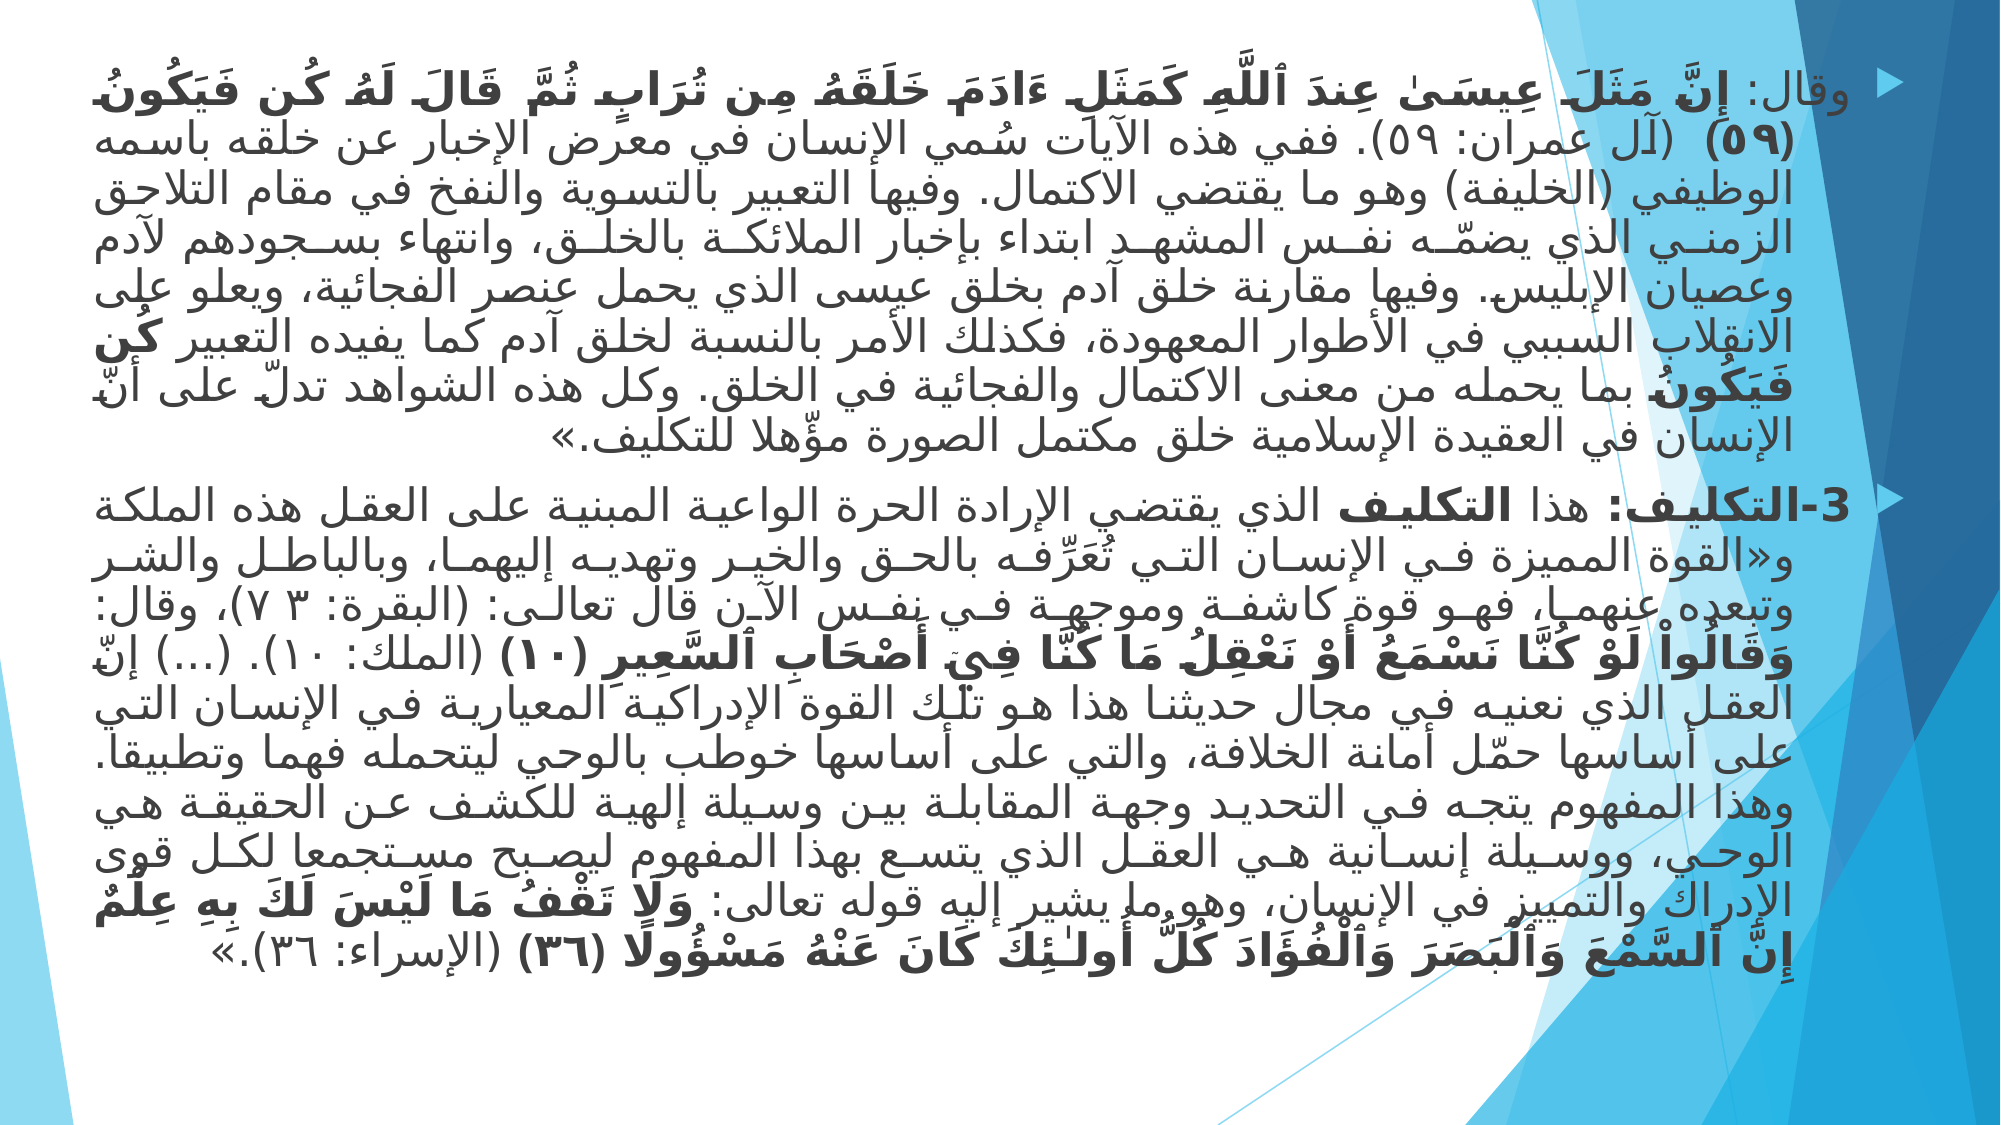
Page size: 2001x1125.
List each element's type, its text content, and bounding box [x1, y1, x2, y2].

list وقال: إِنَّ مَثَلَ عِيسَىٰ عِندَ ٱللَّهِ كَمَثَلِ ءَادَمَ خَلَقَهُ مِن تُرَابٍ ثُمَّ قَالَ لَهُ كُن فَيَكُونُ ﴿٥٩﴾ (آل عمران: ٥٩). ففي هذه الآيات سُمي الإنسان في معرض الإخبار عن خلقه باسمه الوظيفي (الخليفة) وهو ما يقتضي الاكتمال. وفيها التعبير بالتسوية والنفخ في مقام التلاحق الزمني الذي يضمّه نفس المشهد ابتداء بإخبار الملائكة بالخلق، وانتهاء بسجودهم لآدم وعصيان الإبليس. وفيها مقارنة خلق آدم بخلق عيسى الذي يحمل عنصر الفجائية، ويعلو على الانقلاب السببي في الأطوار المعهودة، فكذلك الأمر بالنسبة لخلق آدم كما يفيده التعبير كُن فَيَكُونُ بما يحمله من معنى الاكتمال والفجائية في الخلق. وكل هذه الشواهد تدلّ على أنّ الإنسان في العقيدة الإسلامية خلق مكتمل الصورة مؤّهلا للتكليف.» 3-التكليف: هذا التكليف الذي يقتضي الإرادة الحرة الواعية المبنية على العقل هذه الملكة و«القوة المميزة في الإنسان التي تُعَرِّفه بالحق والخير وتهديه إليهما، وبالباطل والشر وتبعده عنهما، فهو قوة كاشفة وموجهة في نفس الآن قال تعالى: (البقرة: ٧٣)، وقال: وَقَالُواْ لَوْ كُنَّا نَسْمَعُ أَوْ نَعْقِلُ مَا كُنَّا فِيۤ أَصْحَابِ ٱلسَّعِيرِ ﴿١٠﴾ (الملك: ١٠). (...) إنّ العقل الذي نعنيه في مجال حديثنا هذا هو تلك القوة الإدراكية المعيارية في الإنسان التي على أساسها حمّل أمانة الخلافة، والتي على أساسها خوطب بالوحي ليتحمله فهما وتطبيقا. وهذا المفهوم يتجه في التحديد وجهة المقابلة بين وسيلة إلهية للكشف عن الحقيقة هي الوحي، ووسيلة إنسانية هي العقل الذي يتسع بهذا المفهوم ليصبح مستجمعا لكل قوى الإدراك والتمييز في الإنسان، وهو ما يشير إليه قوله تعالى: وَلَا تَقْفُ مَا لَيْسَ لَكَ بِهِ عِلْمٌ إِنَّ ٱلسَّمْعَ وَٱلْبَصَرَ وَٱلْفُؤَادَ كُلُّ أُولـٰئِكَ كَانَ عَنْهُ مَسْؤُولًا ﴿٣٦﴾ (الإسراء: ٣٦).» [78, 58, 1924, 1057]
